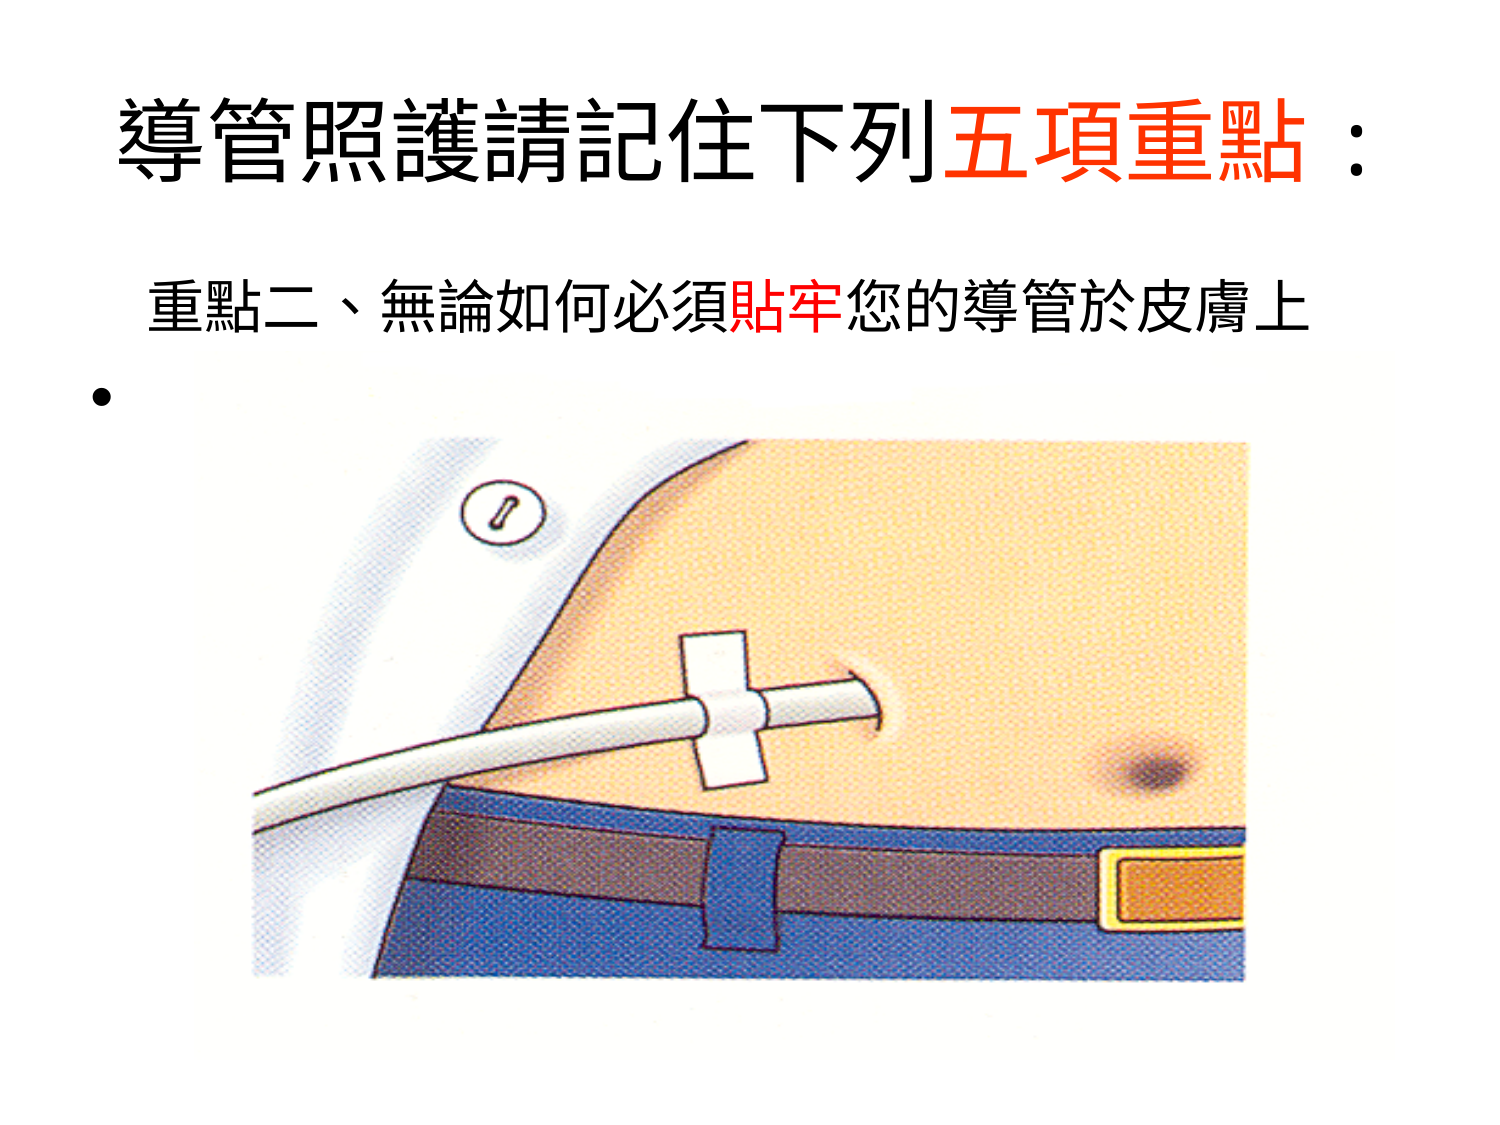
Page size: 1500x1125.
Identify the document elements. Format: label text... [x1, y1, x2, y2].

picture [194, 351, 1395, 1060]
title 導管照護請記住下列五項重點: [75, 45, 1426, 233]
list 重點二、無論如何必須貼牢您的導管於皮膚上 [75, 262, 1426, 1005]
